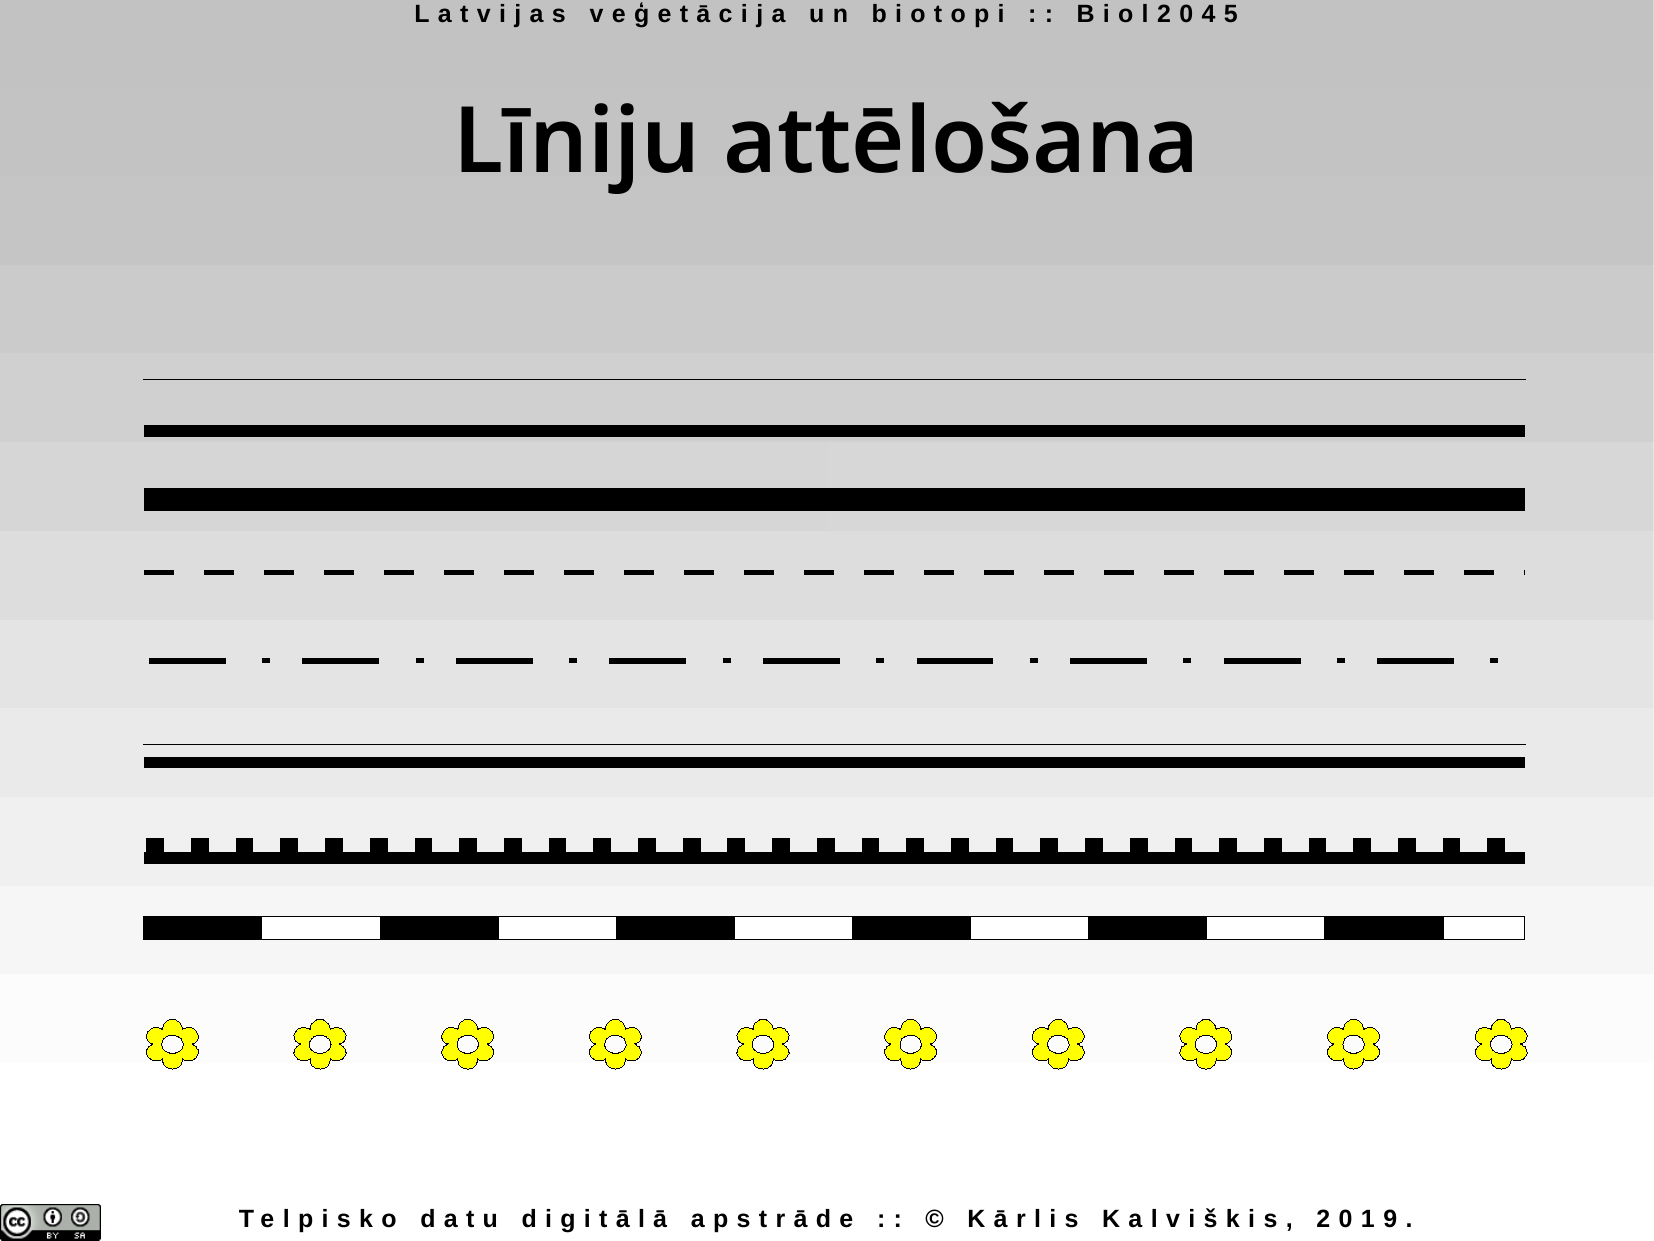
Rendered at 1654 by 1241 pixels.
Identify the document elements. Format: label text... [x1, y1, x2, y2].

text_box [1179, 1019, 1232, 1070]
text_box [143, 916, 1525, 940]
text_box [884, 1019, 937, 1070]
text_box [1327, 1019, 1380, 1070]
title Līniju attēlošana [29, 49, 1625, 296]
picture [0, 0, 1654, 1241]
text_box [441, 1019, 494, 1070]
text_box [1475, 1019, 1528, 1070]
text_box [736, 1019, 790, 1070]
text_box [146, 1019, 199, 1070]
text_box [589, 1019, 642, 1070]
text_box [293, 1019, 347, 1070]
text_box [1032, 1019, 1085, 1070]
